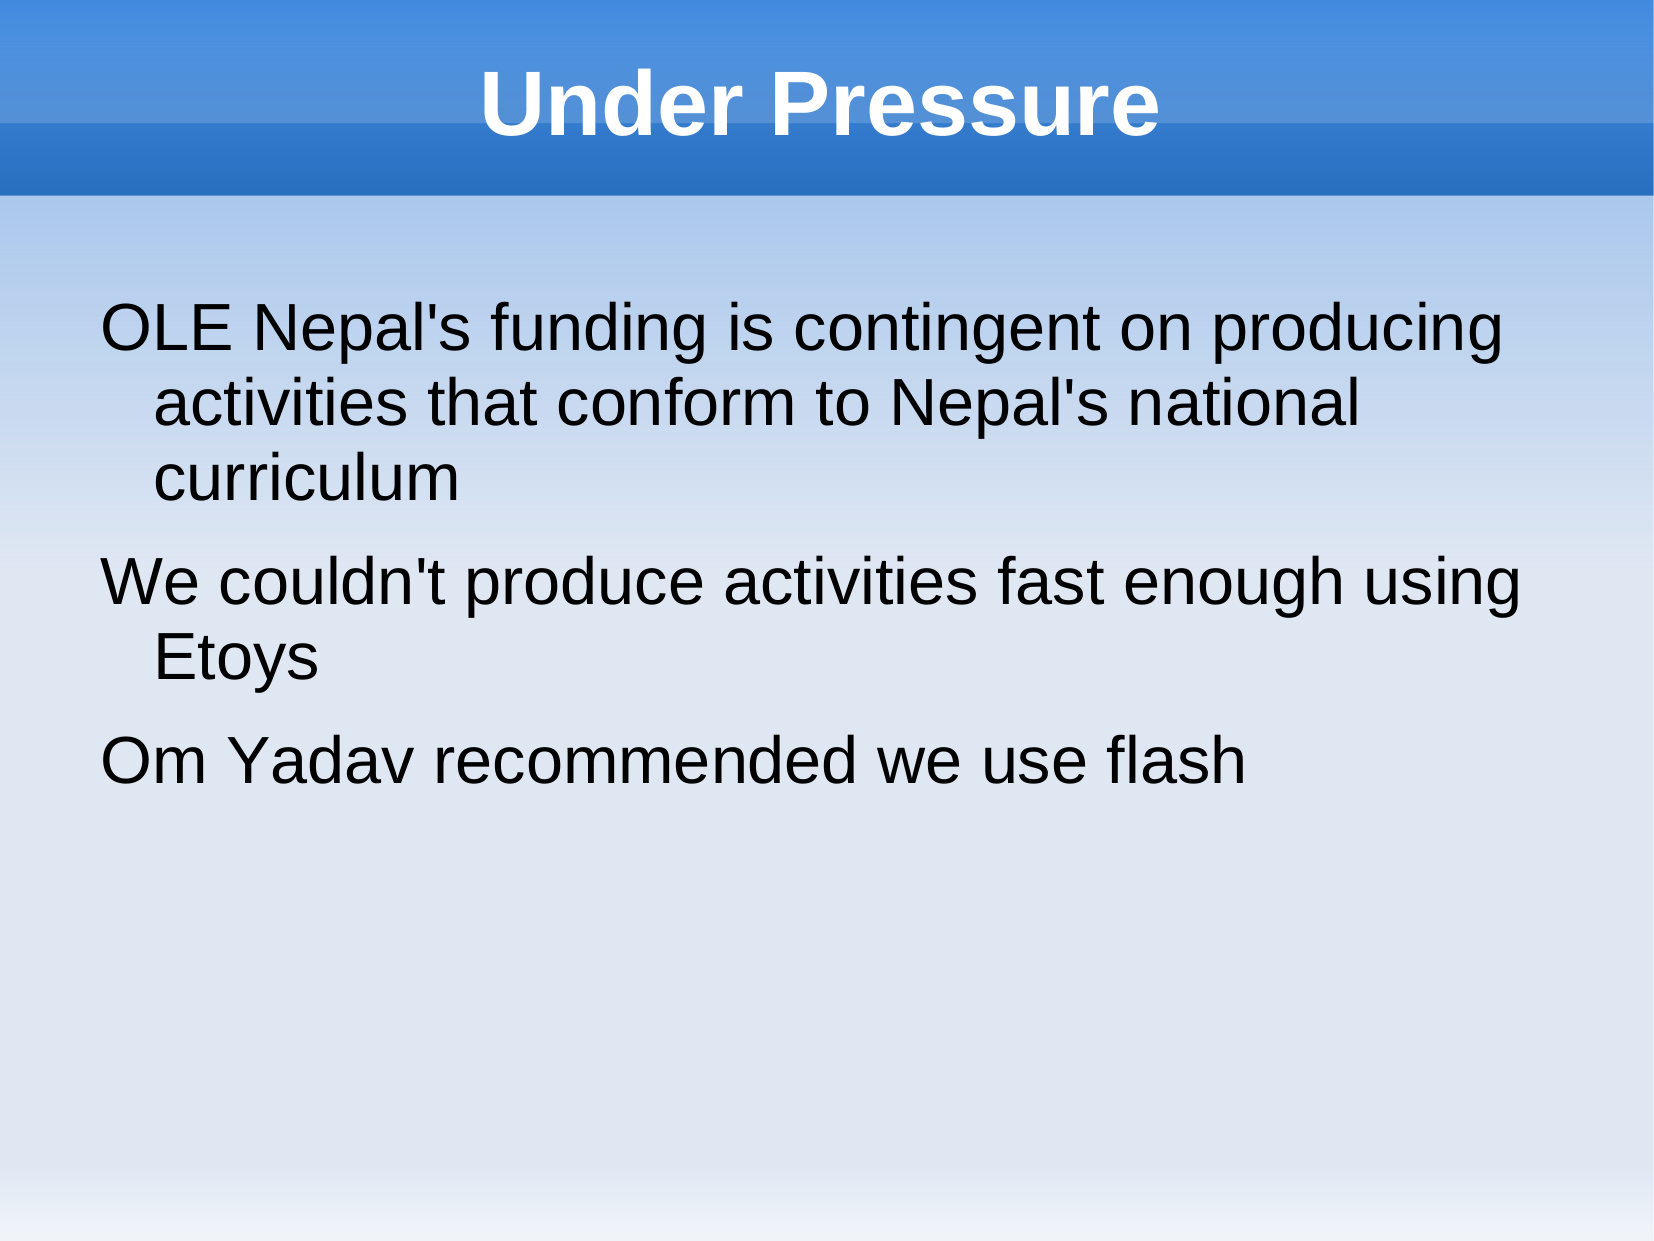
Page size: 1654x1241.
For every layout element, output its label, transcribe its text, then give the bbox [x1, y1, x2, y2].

title Under Pressure [76, 7, 1565, 200]
picture [0, 0, 1654, 1241]
list OLE Nepal's funding is contingent on producing activities that conform to Nepal's national curriculum We couldn't produce activities fast enough using Etoys Om Yadav recommended we use flash [82, 290, 1571, 1094]
